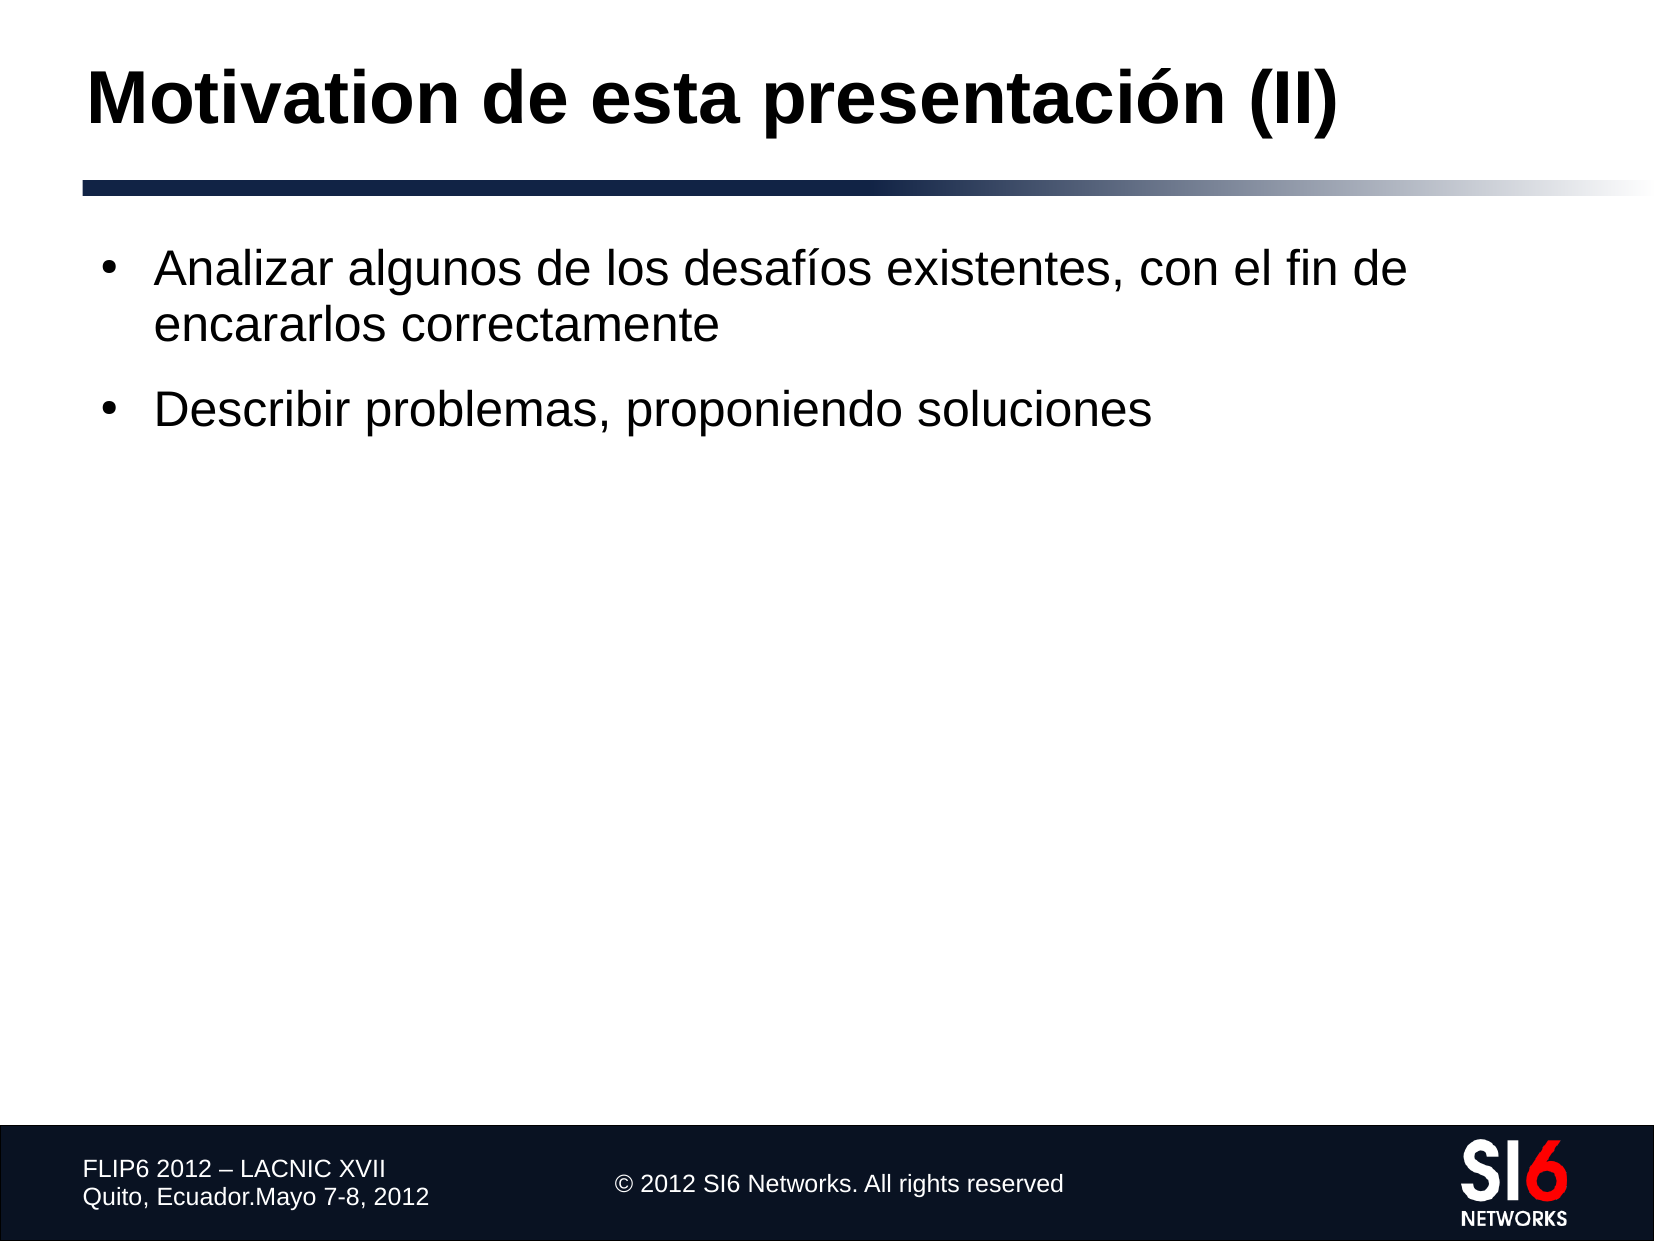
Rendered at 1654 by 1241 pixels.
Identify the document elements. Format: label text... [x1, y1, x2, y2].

list Analizar algunos de los desafíos existentes, con el fin de encararlos correctamente Describir problemas, proponiendo soluciones [82, 240, 1571, 1059]
picture [1461, 1139, 1567, 1226]
title Motivation de esta presentación (II) [86, 30, 1576, 166]
